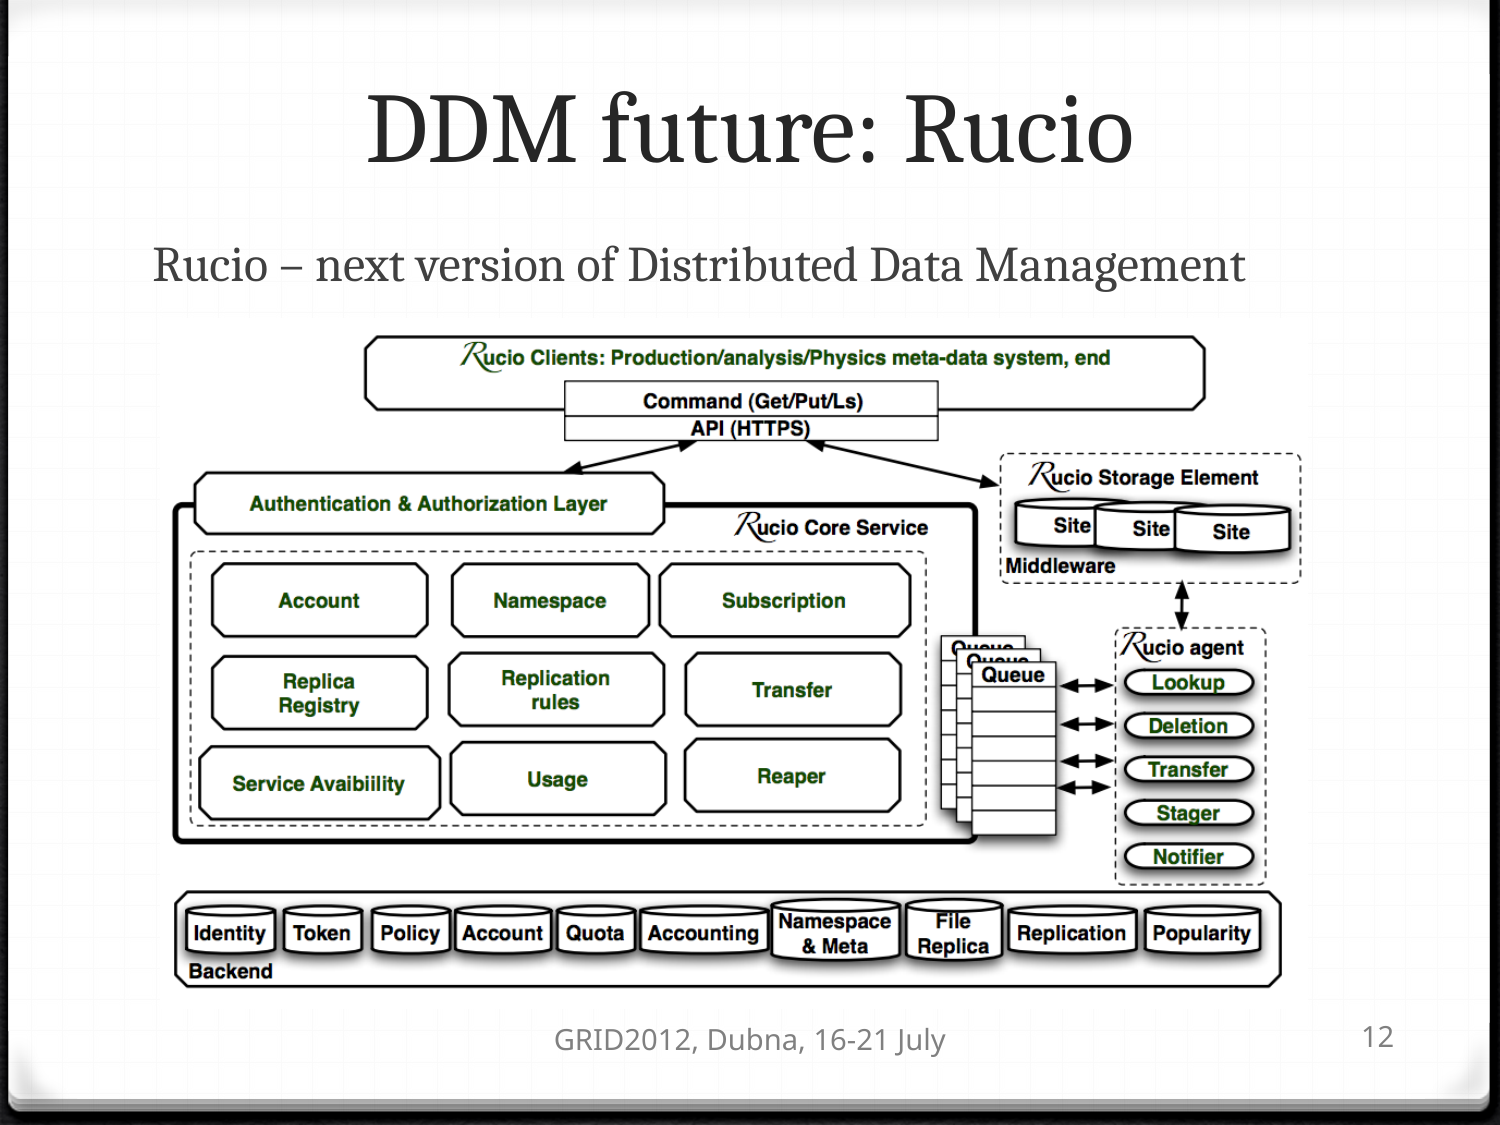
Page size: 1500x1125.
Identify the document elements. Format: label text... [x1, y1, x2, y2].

slide_number <number> [1059, 1008, 1410, 1069]
footer GRID2012, Dubna, 16-21 July [512, 1009, 988, 1069]
title DDM future: Rucio [90, 3, 1410, 241]
picture [0, 0, 1500, 1125]
list Rucio – next version of Distributed Data Management [137, 223, 1363, 983]
